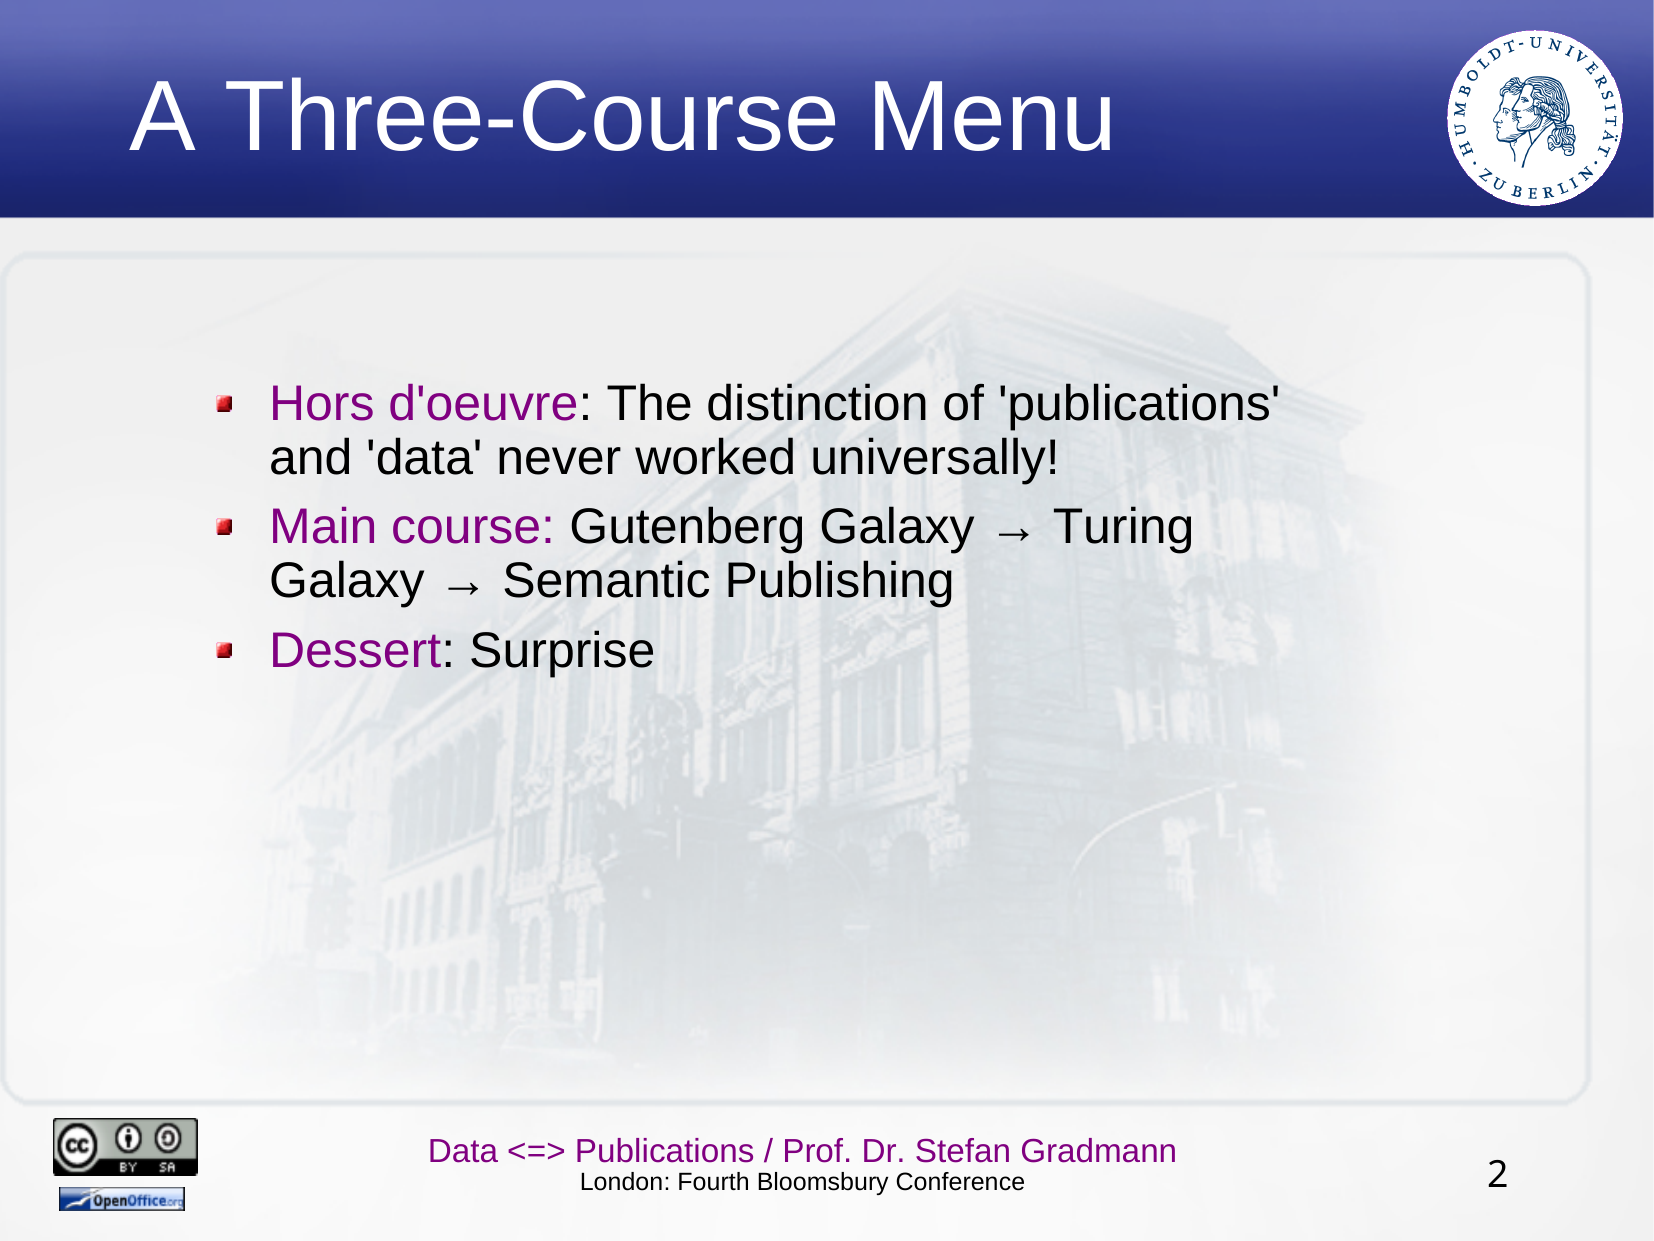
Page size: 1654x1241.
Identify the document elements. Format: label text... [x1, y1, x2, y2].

picture [0, 0, 1654, 1241]
list Hors d'oeuvre: The distinction of 'publications' and 'data' never worked universally! Main course: Gutenberg Galaxy → Turing Galaxy → Semantic Publishing Dessert: Surprise [171, 377, 1294, 1190]
title A Three-Course Menu [129, 7, 1607, 229]
